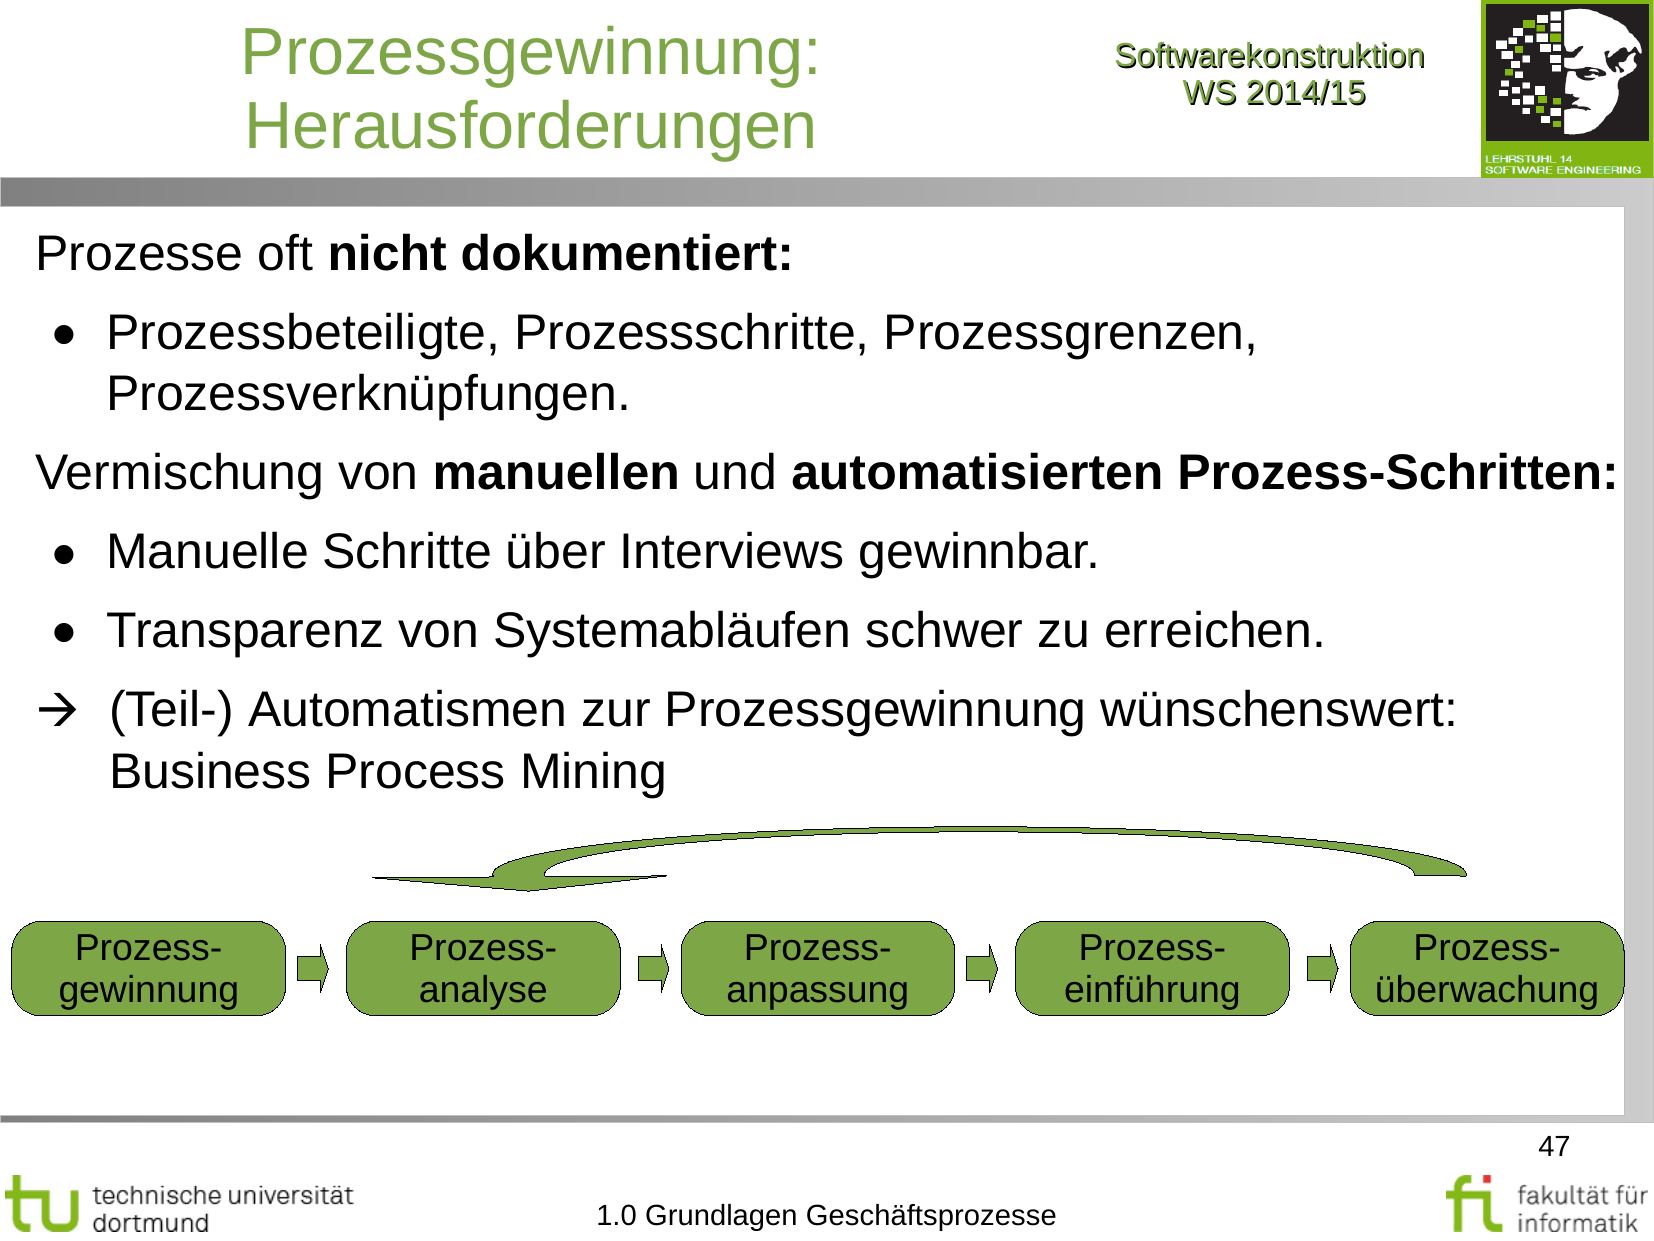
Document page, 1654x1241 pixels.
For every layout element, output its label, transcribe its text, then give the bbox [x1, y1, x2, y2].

text_box [297, 944, 329, 993]
list Prozesse oft nicht dokumentiert: Prozessbeteiligte, Prozessschritte, Prozessgrenzen, Prozessverknüpfungen. Vermischung von manuellen und automatisierten Prozess-Schritten: Manuelle Schritte über Interviews gewinnbar. Transparenz von Systemabläufen schwer zu erreichen.  (Teil-) Automatismen zur Prozessgewinnung wünschenswert: Business Process Mining [35, 219, 1630, 1032]
text_box [372, 826, 1467, 892]
text_box [638, 944, 669, 993]
text_box [966, 944, 998, 993]
picture [1481, 0, 1654, 178]
picture [5, 1175, 354, 1232]
title Prozessgewinnung: Herausforderungen [0, 7, 1063, 170]
picture [1446, 1175, 1648, 1232]
text_box Prozess- überwachung [1350, 921, 1625, 1016]
text_box Prozess- analyse [346, 921, 621, 1016]
text_box Prozess- gewinnung [11, 921, 286, 1016]
text_box [1307, 944, 1339, 993]
text_box Prozess- anpassung [681, 921, 955, 1016]
text_box Prozess- einführung [1015, 921, 1290, 1016]
